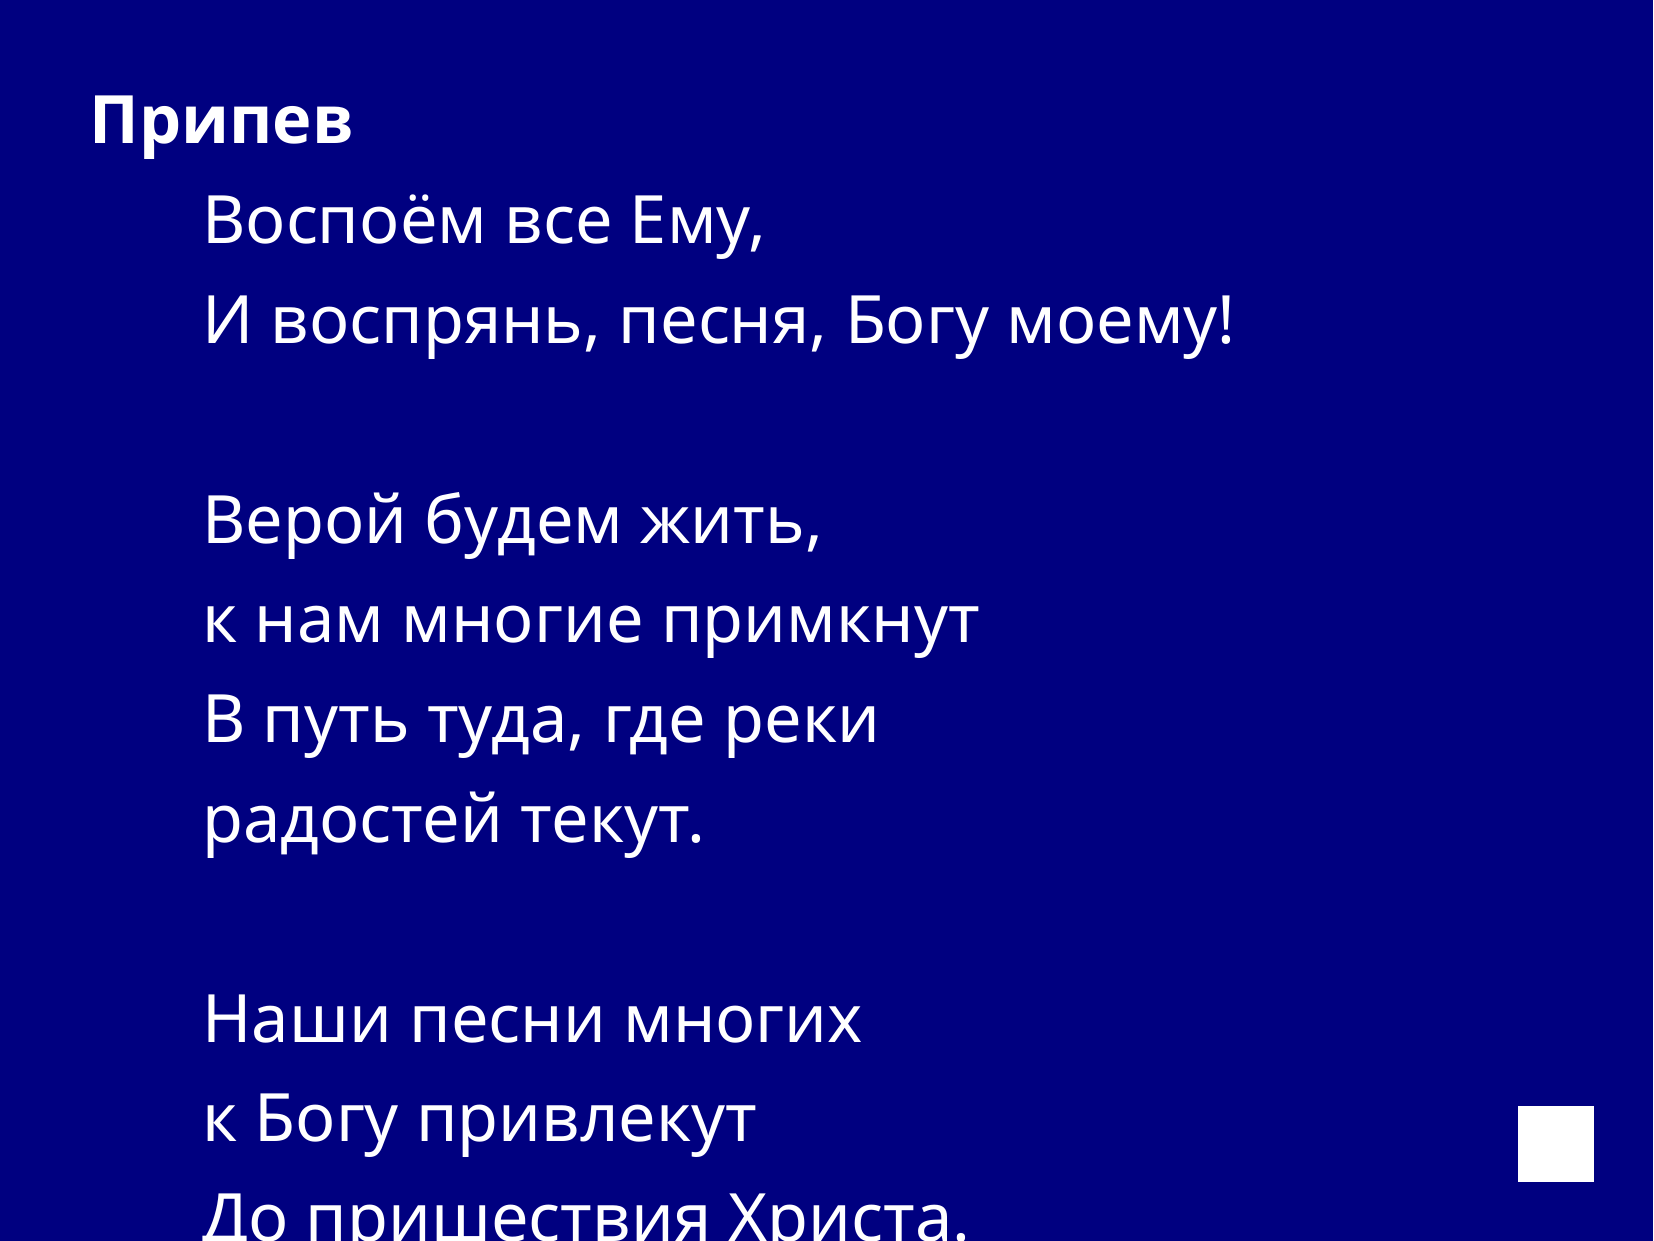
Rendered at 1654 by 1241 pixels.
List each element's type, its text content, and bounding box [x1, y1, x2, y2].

text_box Припев Воспоём все Ему, И воспрянь, песня, Богу моему! Верой будем жить, к нам многие примкнут В путь туда, где реки радостей текут. Наши песни многих к Богу привлекут До пришествия Христа. [75, 56, 1576, 1163]
text_box [1518, 1106, 1594, 1182]
